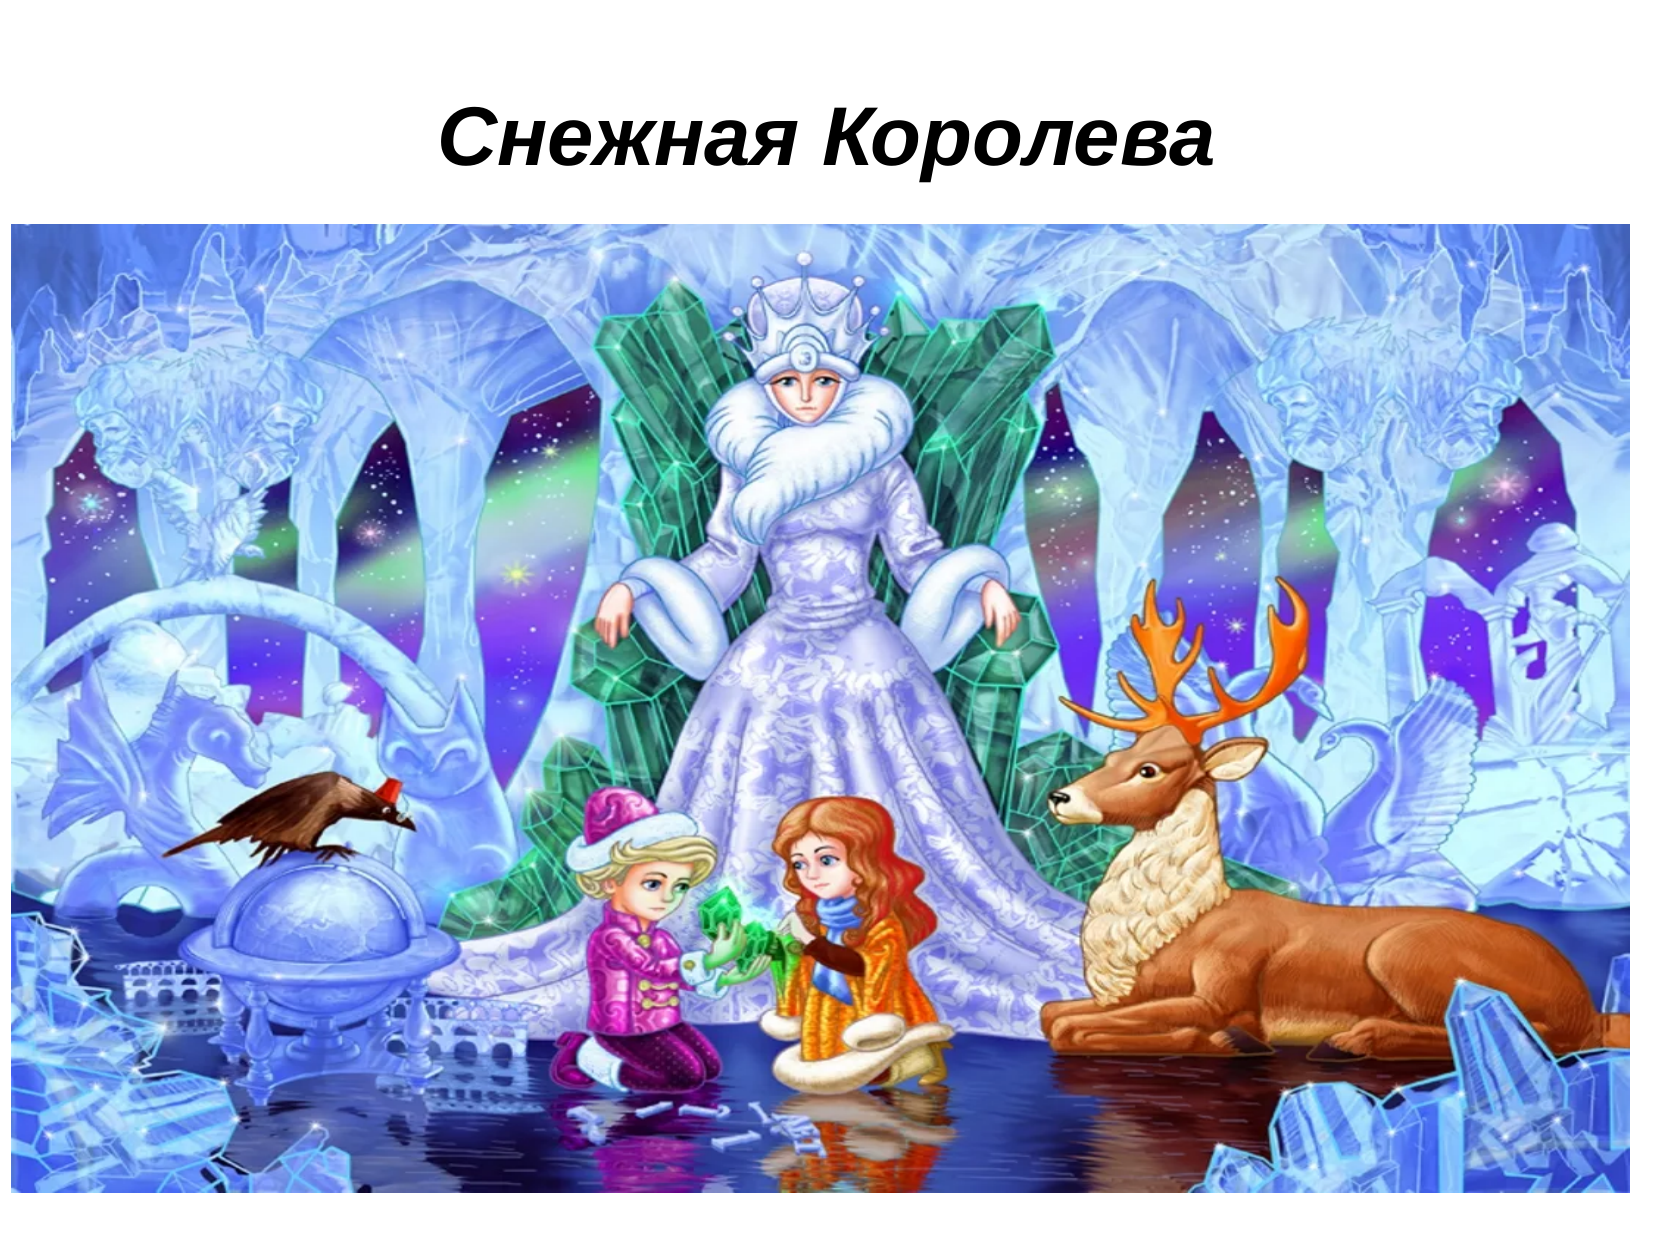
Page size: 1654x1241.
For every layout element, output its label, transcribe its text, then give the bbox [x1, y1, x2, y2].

picture [11, 224, 1630, 1193]
text_box Снежная Королева [70, 82, 1583, 191]
